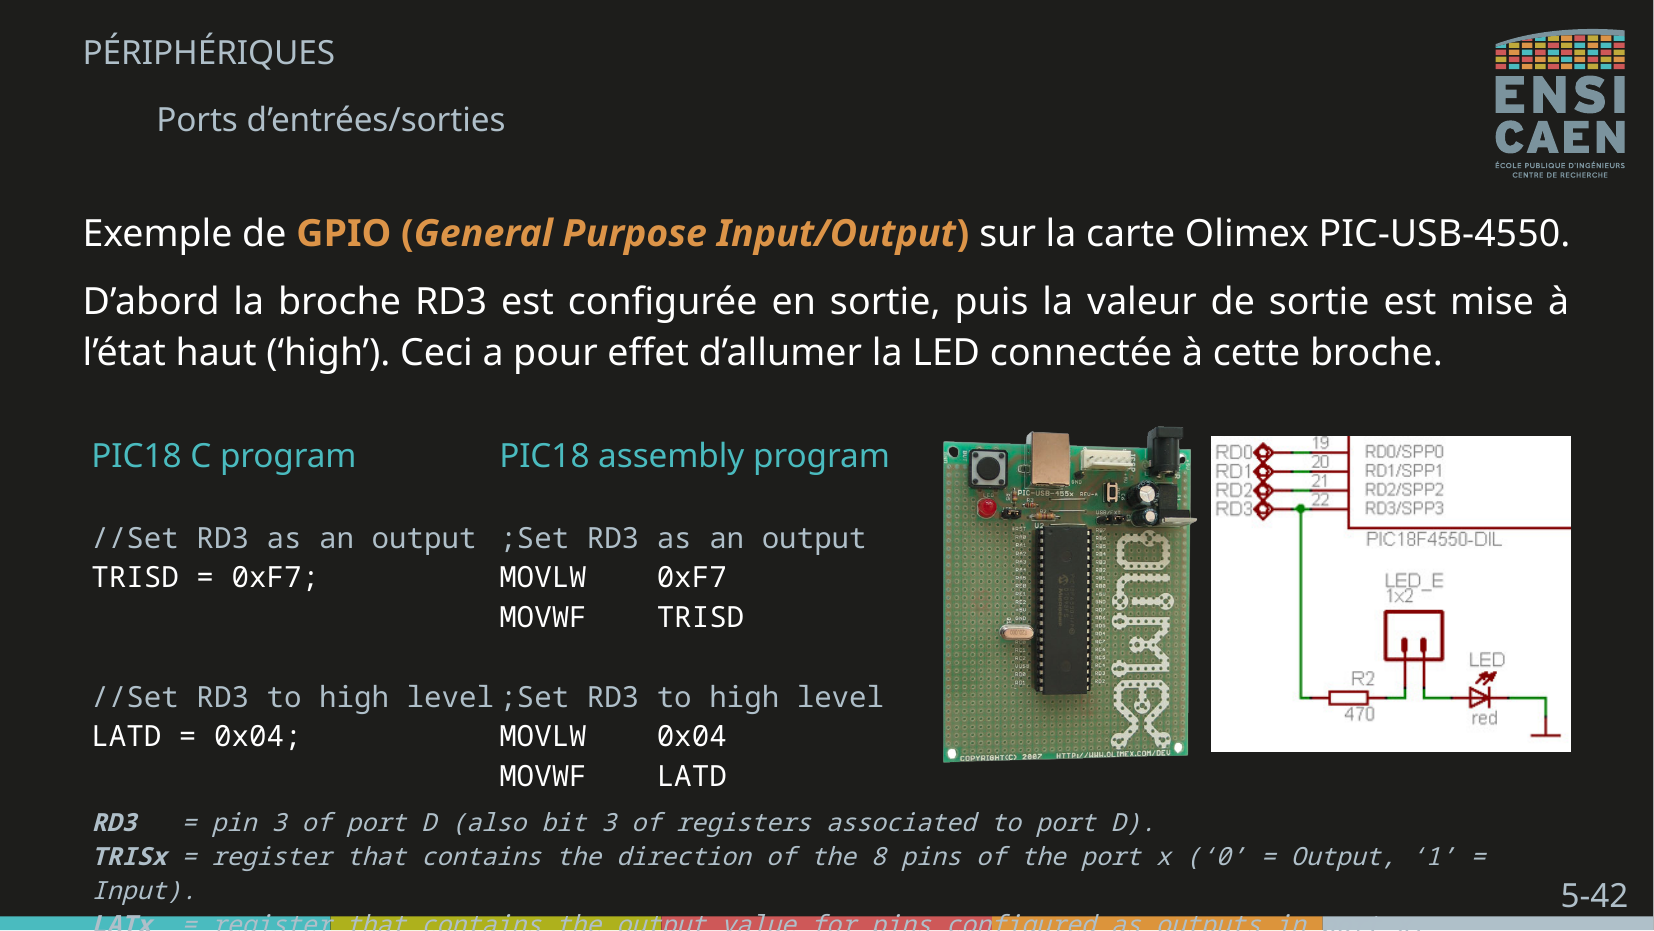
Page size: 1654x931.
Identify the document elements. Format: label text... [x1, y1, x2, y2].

title PÉRIPHÉRIQUES Ports d’entrées/sorties [82, 0, 1467, 148]
picture [940, 419, 1199, 764]
text_box RD3 = pin 3 of port D (also bit 3 of registers associated to port D). TRISx = register that contains the direction of the 8 pins of the port x (‘0’ = Output, ‘1’ = Input). LATx = register that contains the output value for pins configured as outputs in port x. [76, 797, 1506, 888]
text_box PIC18 assembly program ;Set RD3 as an output MOVLW 0xF7 MOVWF TRISD ;Set RD3 to high level MOVLW 0x04 MOVWF LATD [484, 424, 886, 711]
text_box PIC18 C program //Set RD3 as an output TRISD = 0xF7; //Set RD3 to high level LATD = 0x04; [76, 424, 446, 682]
picture [1211, 436, 1571, 752]
list Exemple de GPIO (General Purpose Input/Output) sur la carte Olimex PIC-USB-4550. D’abord la broche RD3 est configurée en sortie, puis la valeur de sortie est mise à l’état haut (‘high’). Ceci a pour effet d’allumer la LED connectée à cette broche. [82, 206, 1571, 916]
